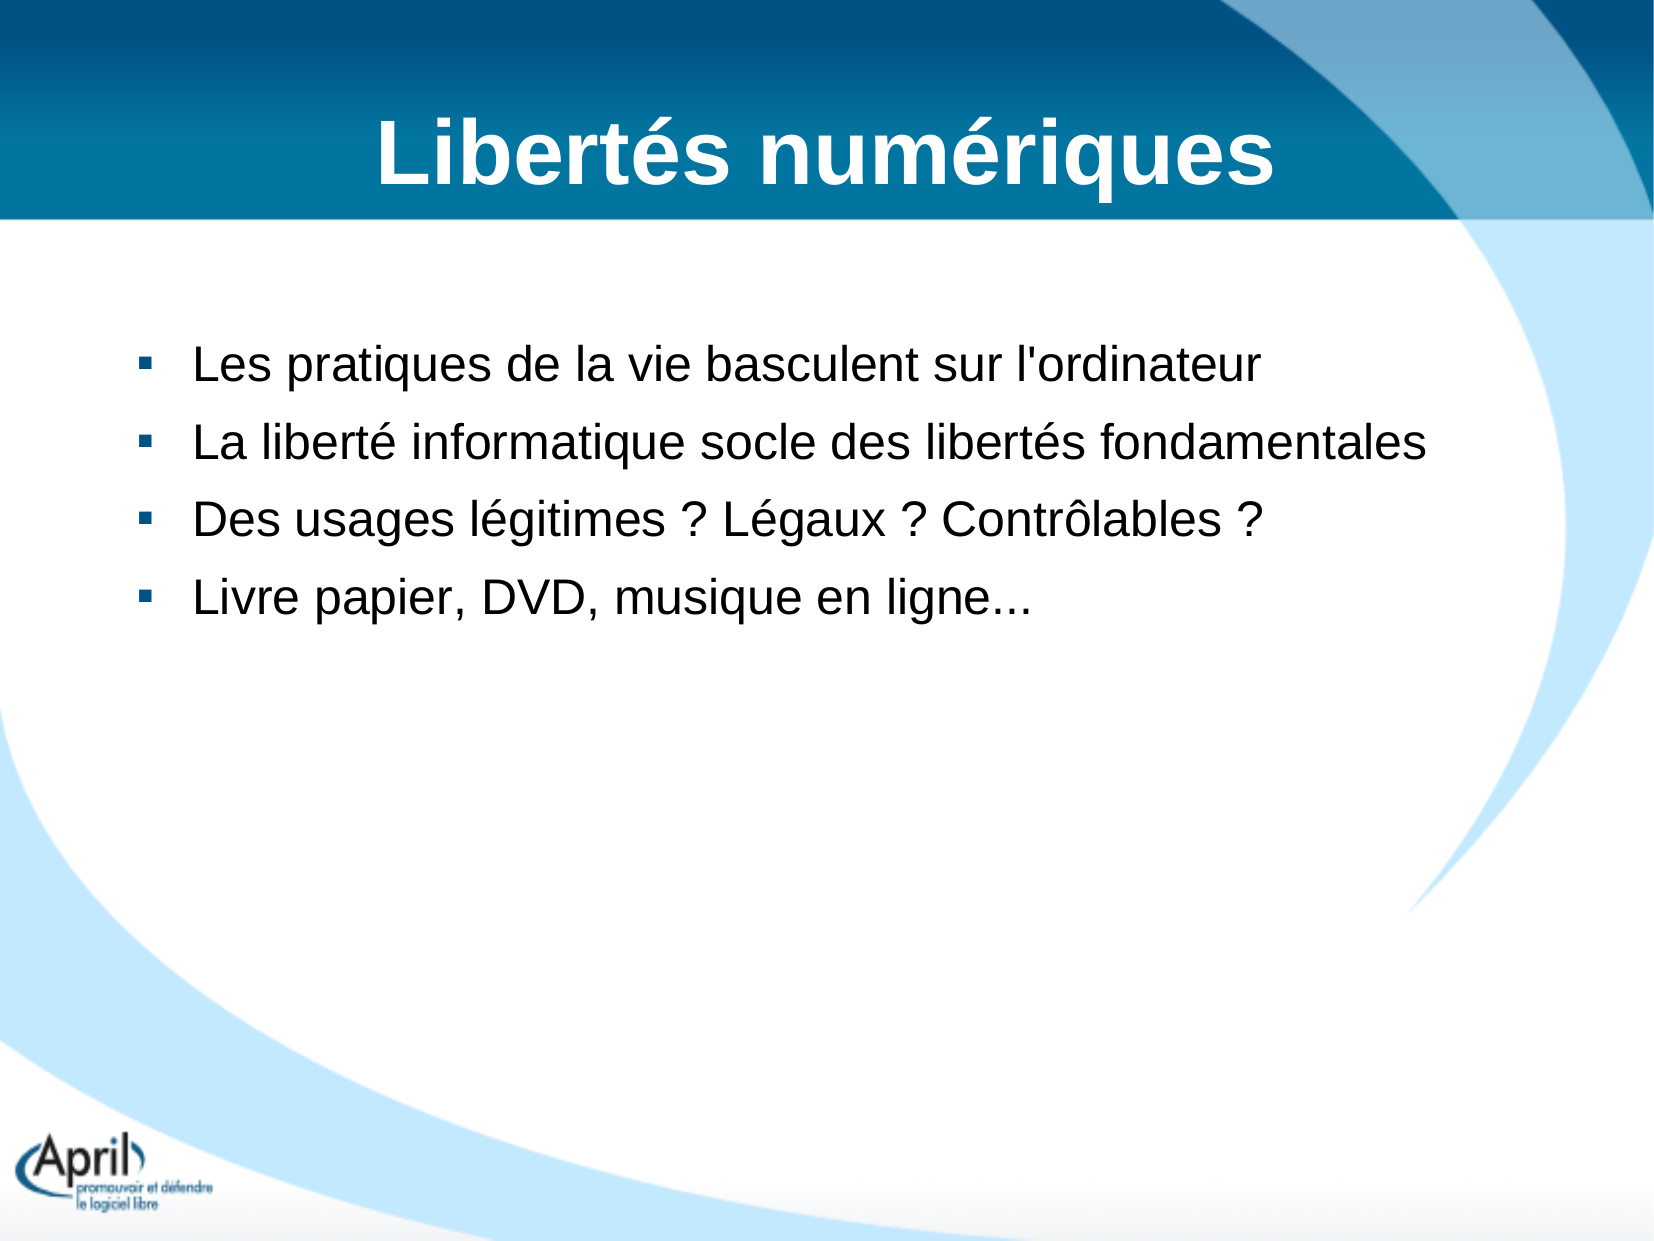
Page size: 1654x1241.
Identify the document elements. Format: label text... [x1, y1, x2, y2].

title Libertés numériques [82, 49, 1571, 257]
picture [0, 0, 1654, 1241]
list Les pratiques de la vie basculent sur l'ordinateur La liberté informatique socle des libertés fondamentales Des usages légitimes ? Légaux ? Contrôlables ? Livre papier, DVD, musique en ligne... [121, 336, 1534, 1118]
